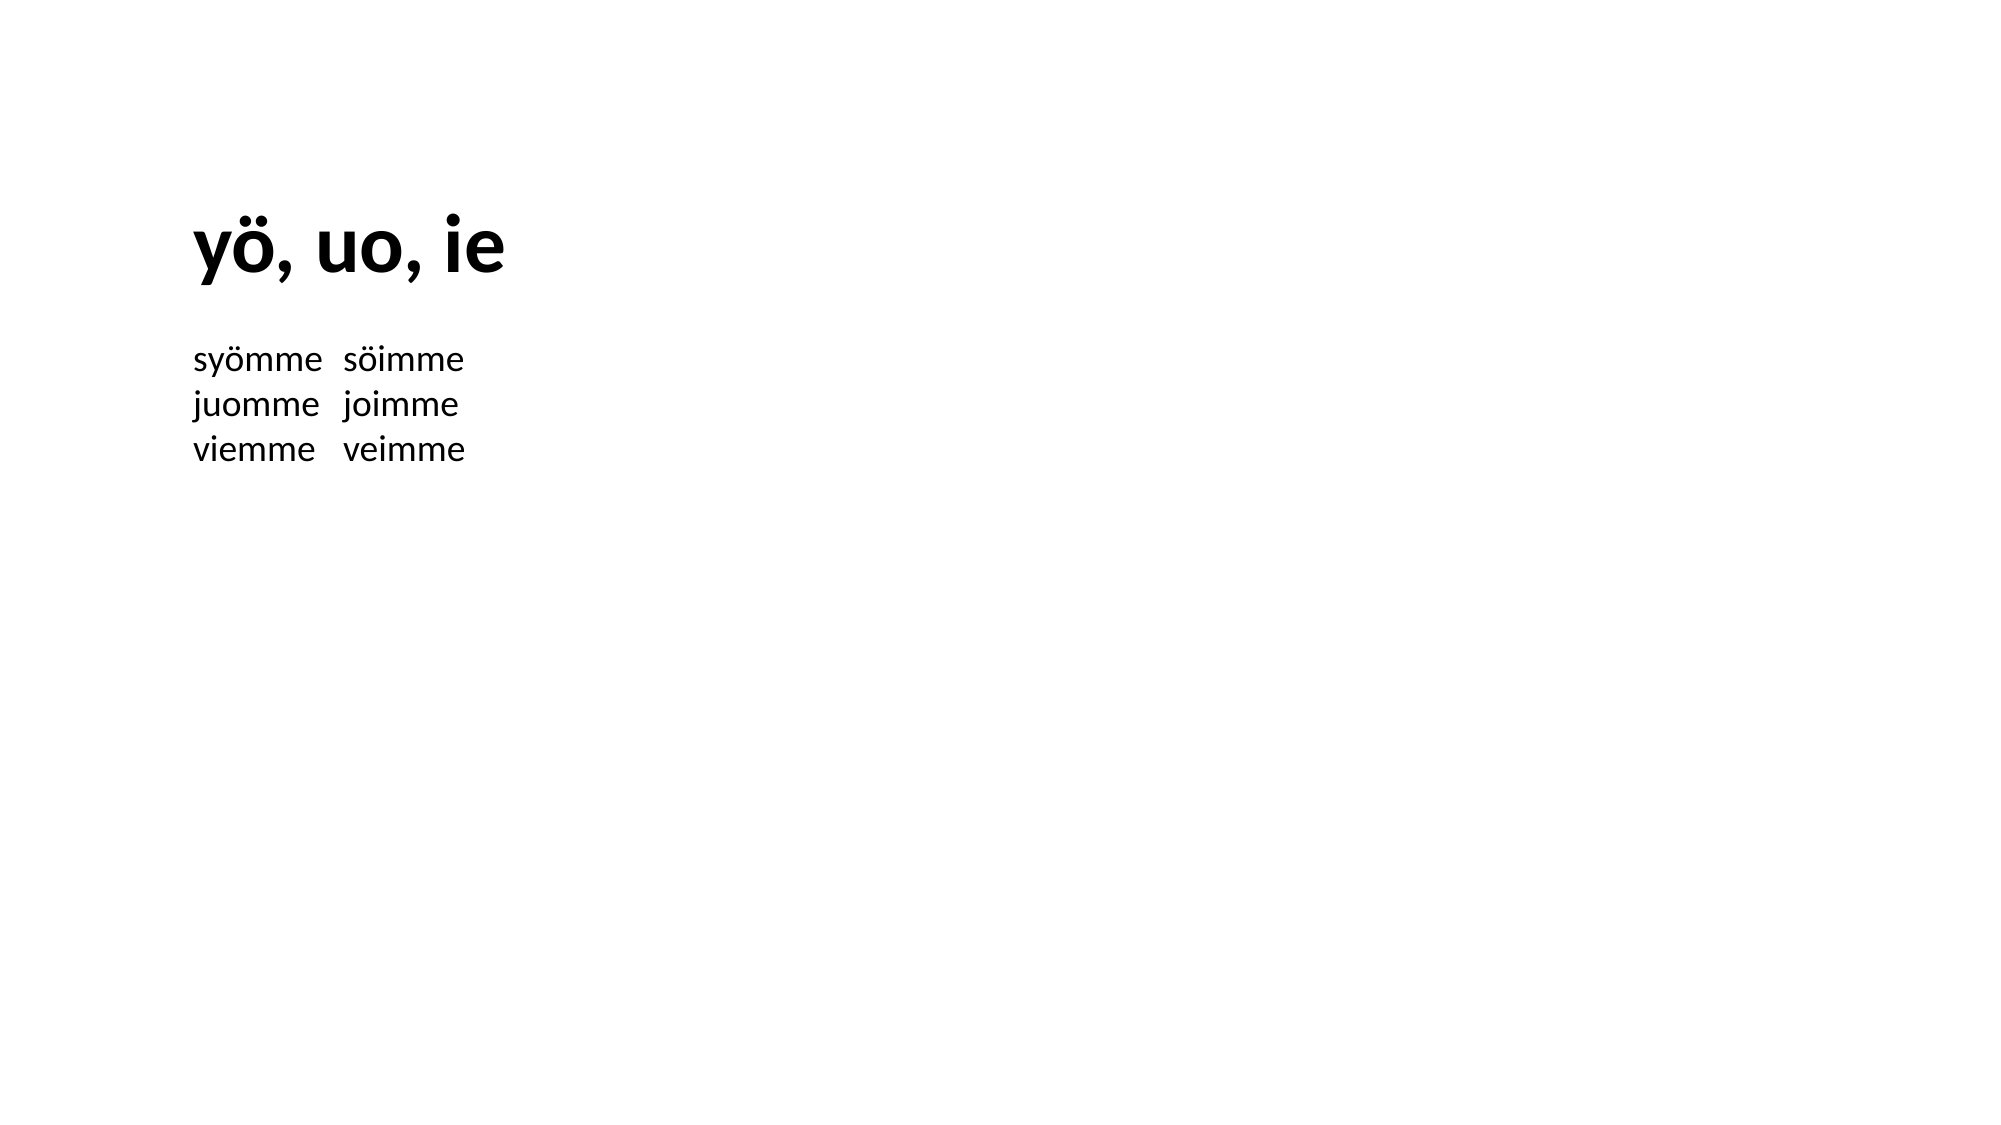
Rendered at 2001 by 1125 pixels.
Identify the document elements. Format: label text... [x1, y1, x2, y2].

text_box yö, uo, ie syömme söimme juomme joimme viemme veimme [178, 181, 1587, 526]
